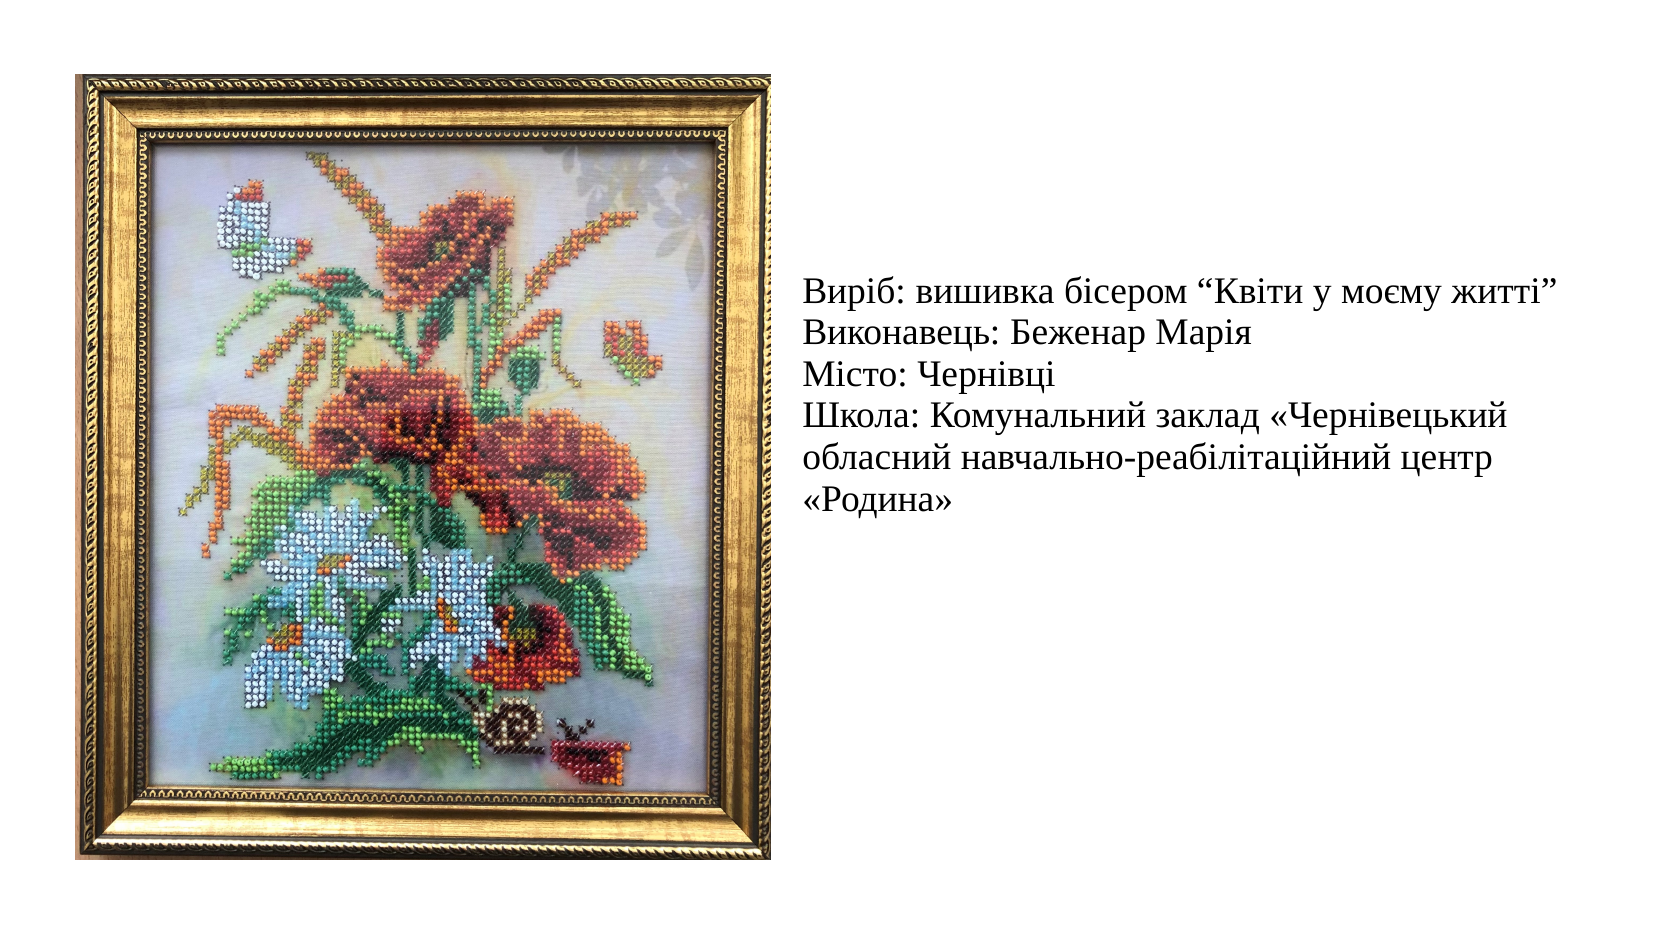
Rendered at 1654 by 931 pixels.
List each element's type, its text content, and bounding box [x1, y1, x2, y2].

picture [75, 74, 771, 860]
text_box Виріб: вишивка бісером “Квіти у моєму житті” Виконавець: Беженар Марія Місто: Чернівці Школа: Комунальний заклад «Чернівецький обласний навчально-реабілітаційний центр «Родина» [787, 262, 1576, 568]
